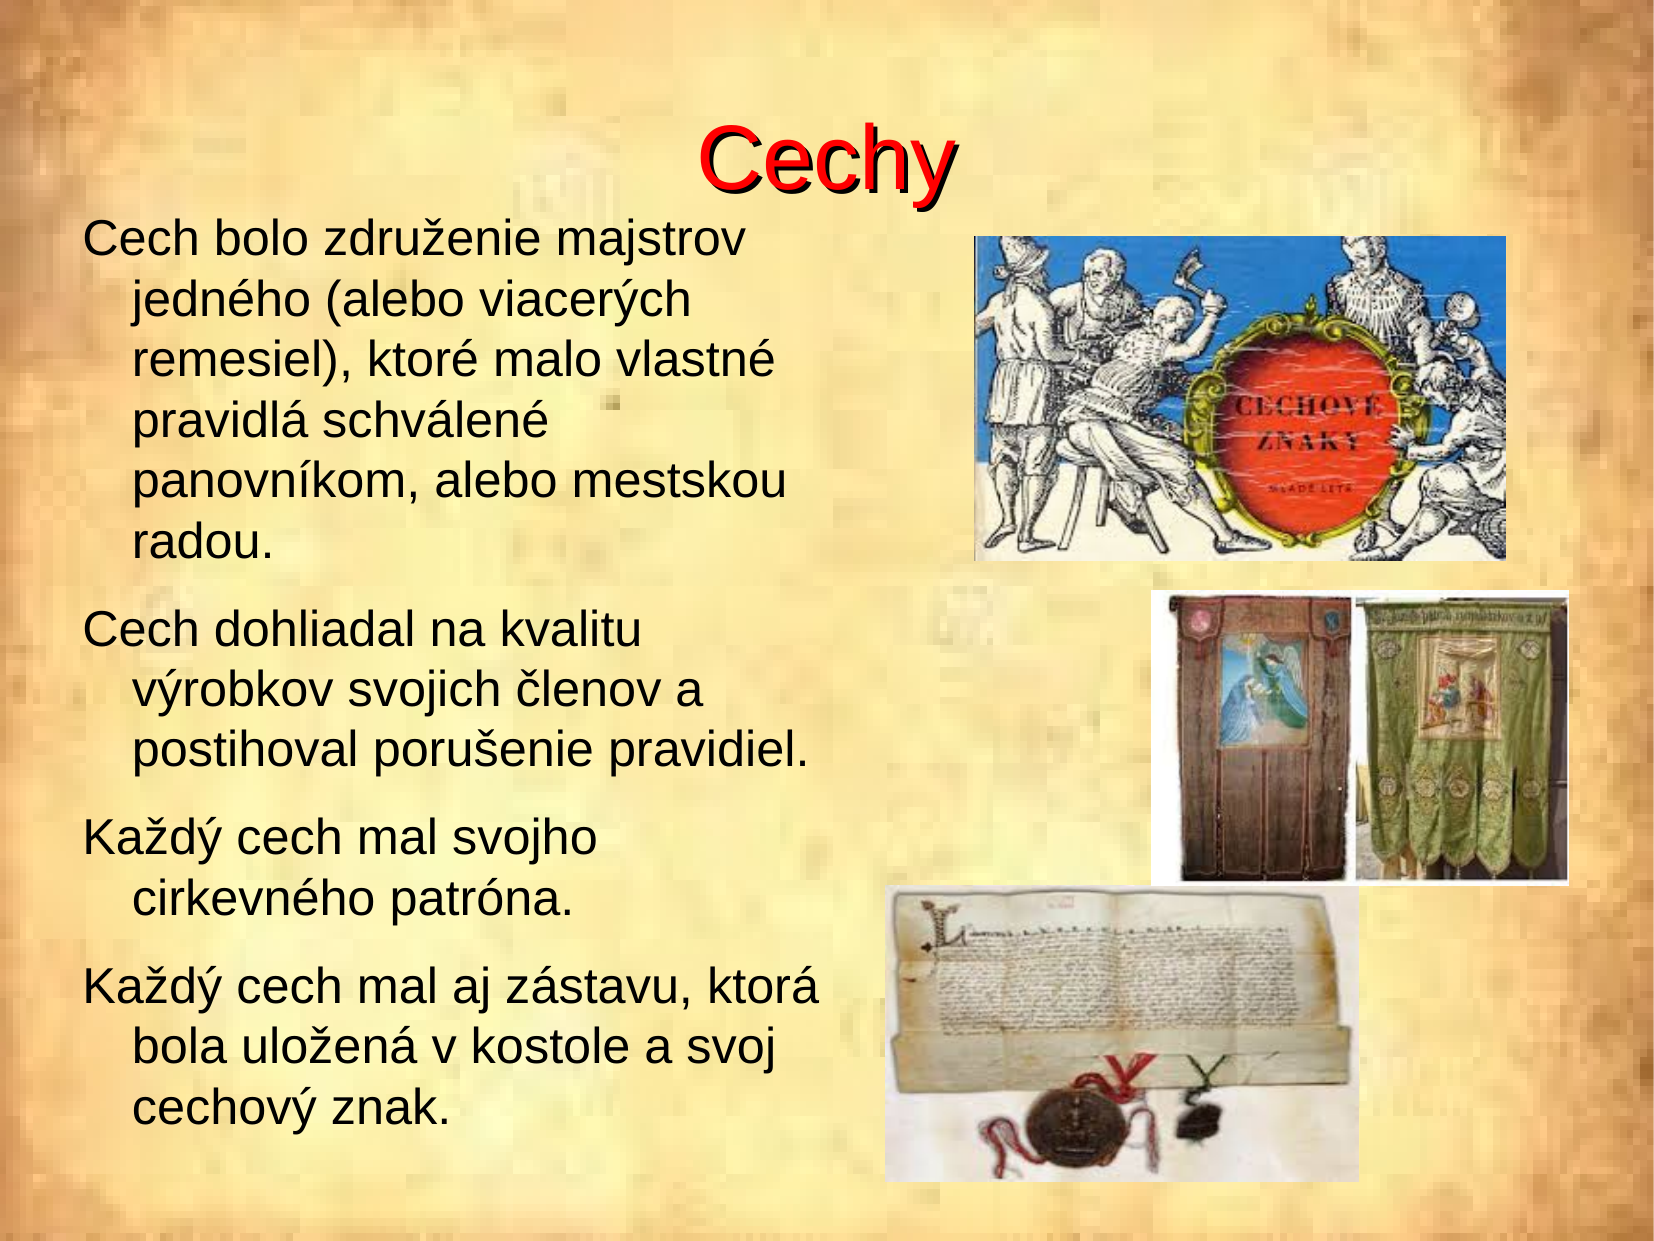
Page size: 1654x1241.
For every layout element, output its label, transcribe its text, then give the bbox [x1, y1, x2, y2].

picture [885, 590, 1569, 1182]
picture [974, 236, 1506, 562]
title Cechy [82, 56, 1571, 250]
list Cech bolo združenie majstrov jedného (alebo viacerých remesiel), ktoré malo vlastné pravidlá schválené panovníkom, alebo mestskou radou. Cech dohliadal na kvalitu výrobkov svojich členov a postihoval porušenie pravidiel. Každý cech mal svojho cirkevného patróna. Každý cech mal aj zástavu, ktorá bola uložená v kostole a svoj cechový znak. [0, 205, 827, 1142]
